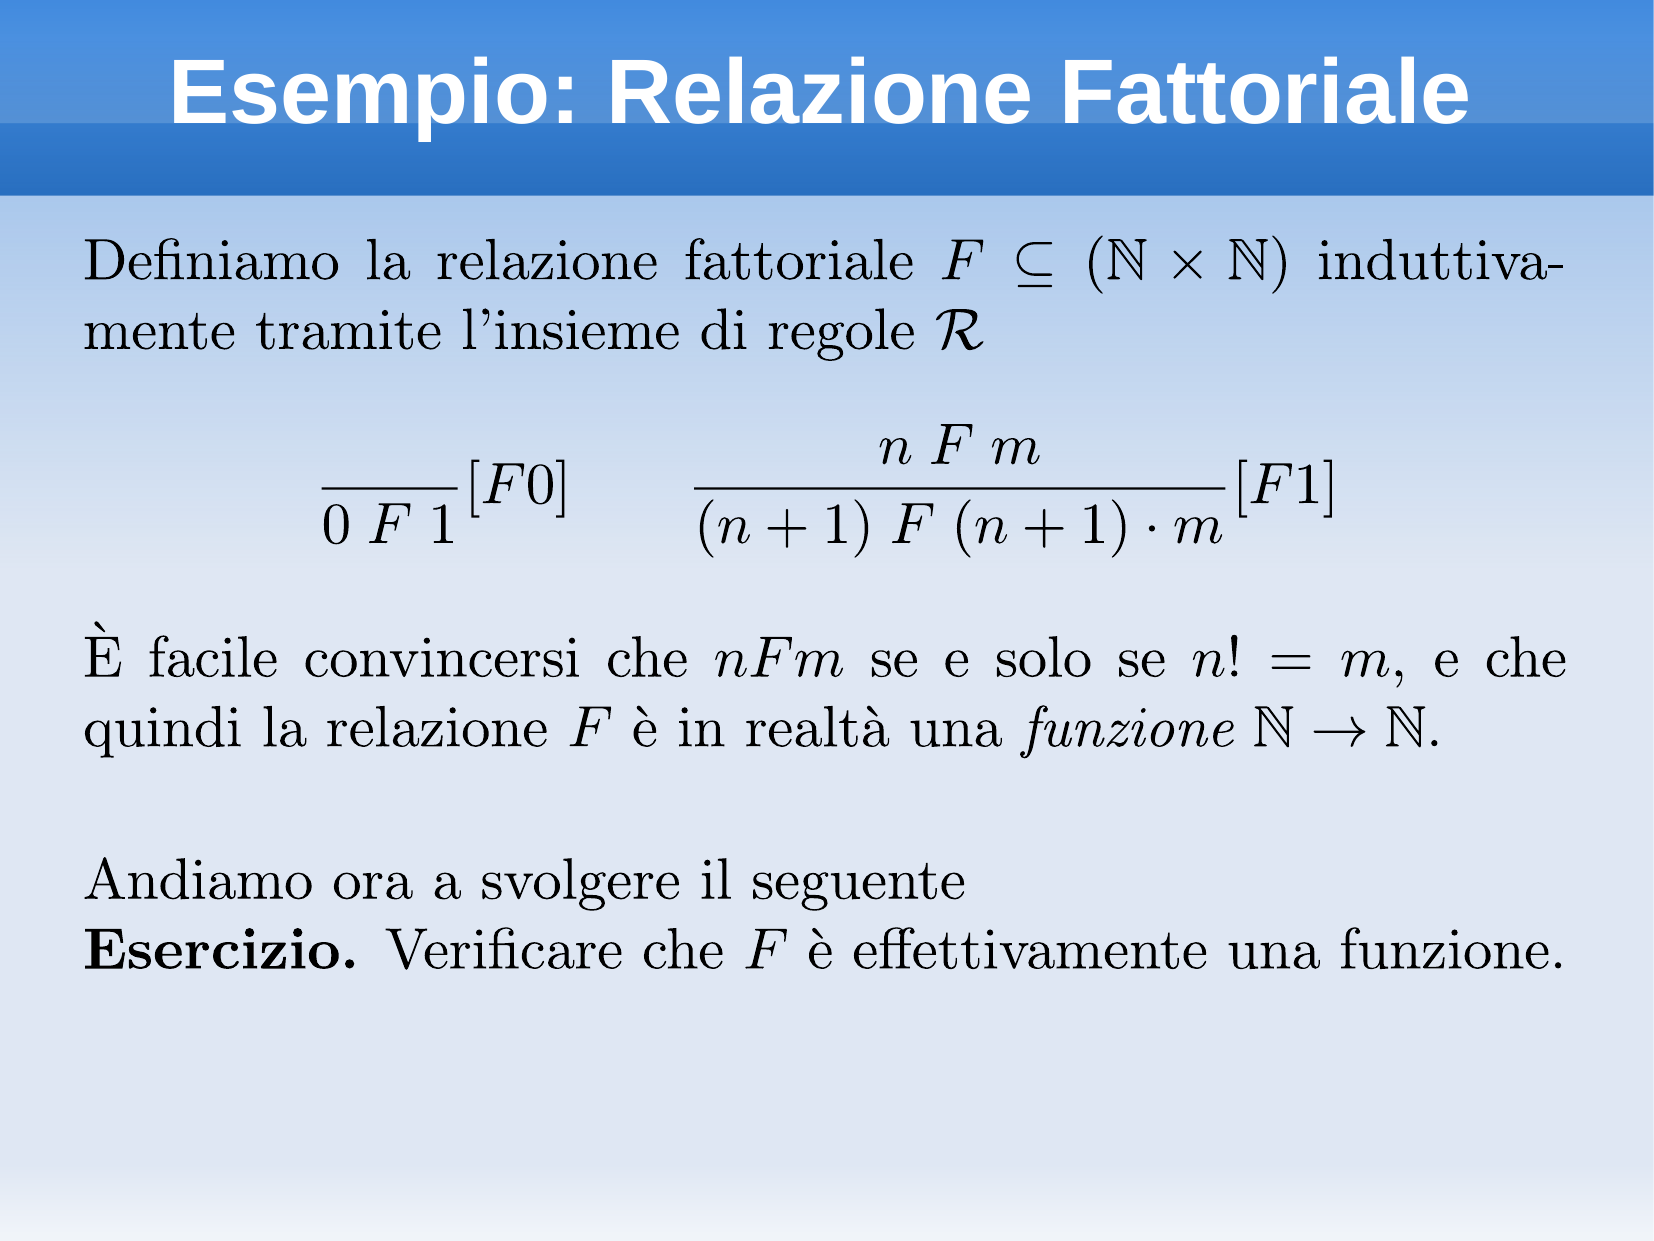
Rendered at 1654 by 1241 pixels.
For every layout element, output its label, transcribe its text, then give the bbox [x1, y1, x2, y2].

picture [0, 0, 1654, 1241]
text_box [82, 235, 1567, 970]
title Esempio: Relazione Fattoriale [76, 0, 1565, 196]
